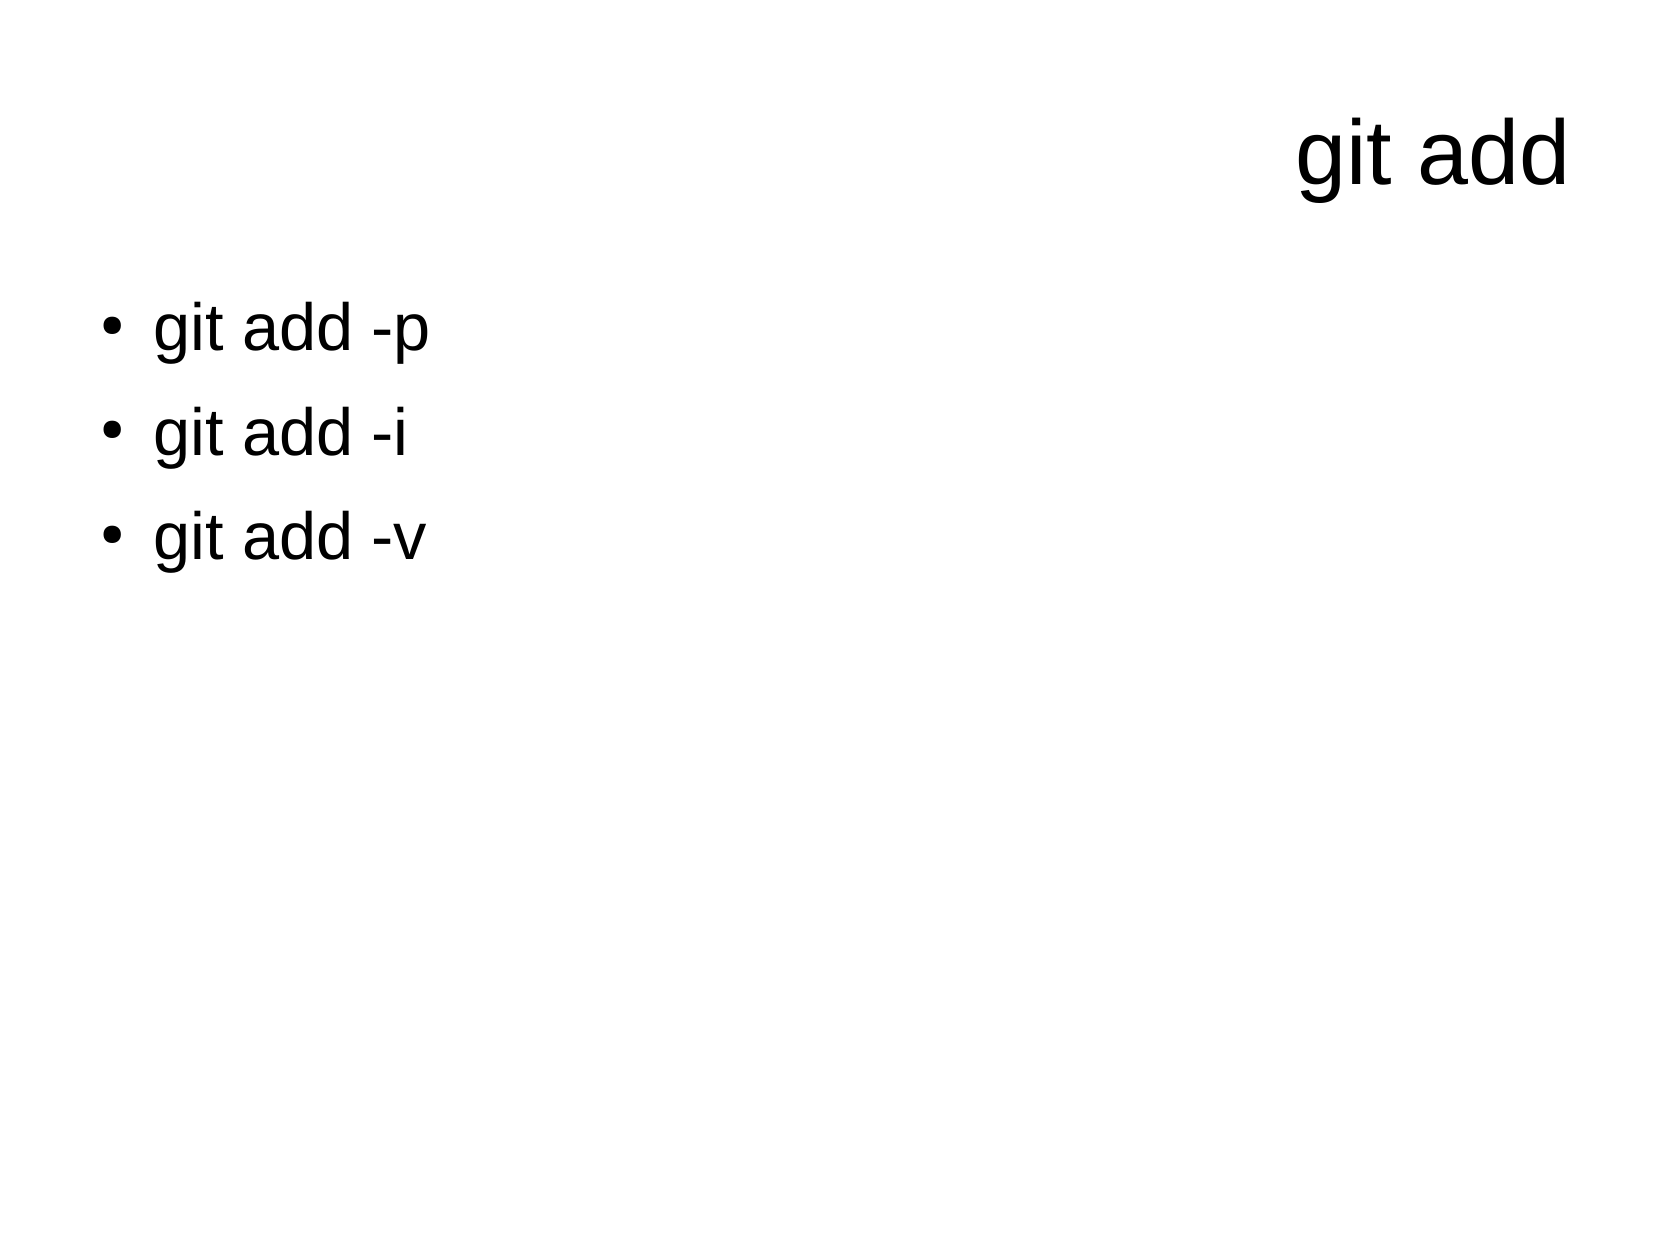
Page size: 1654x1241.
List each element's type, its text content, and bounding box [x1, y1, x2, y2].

title git add [82, 49, 1571, 257]
list git add -p git add -i git add -v [82, 290, 1571, 1109]
